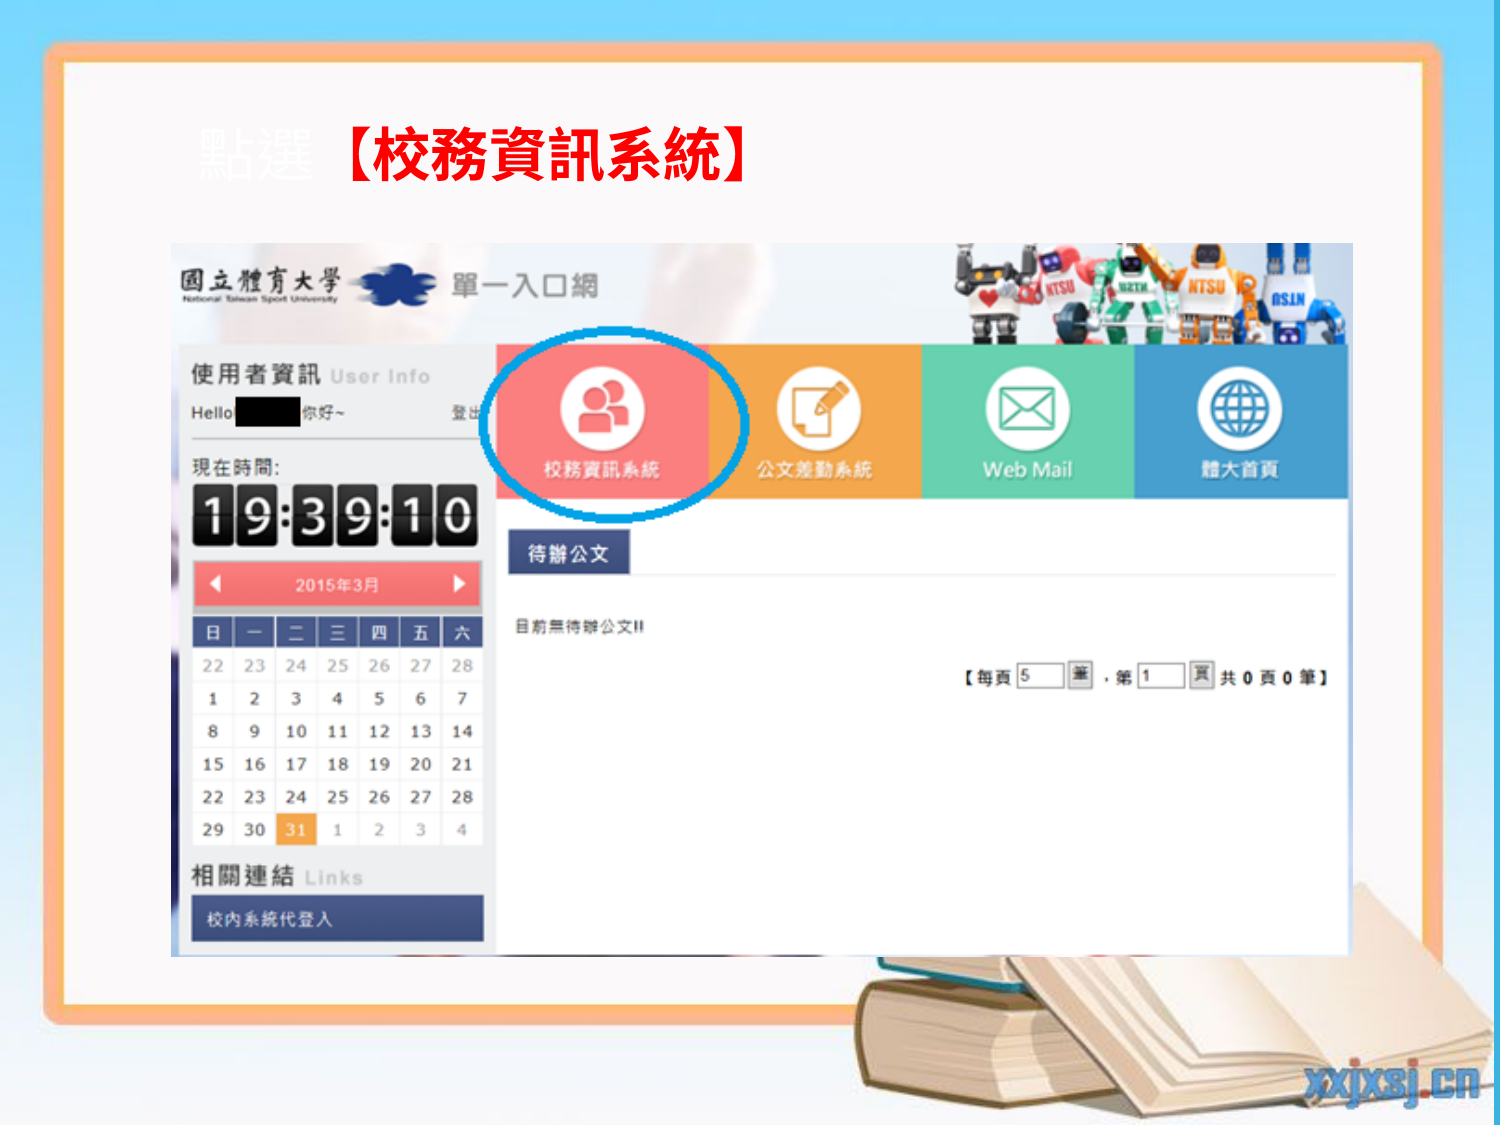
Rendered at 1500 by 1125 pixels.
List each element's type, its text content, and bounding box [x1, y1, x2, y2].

text_box 點選【校務資訊系統】 [183, 110, 796, 196]
picture [0, 0, 1494, 1125]
